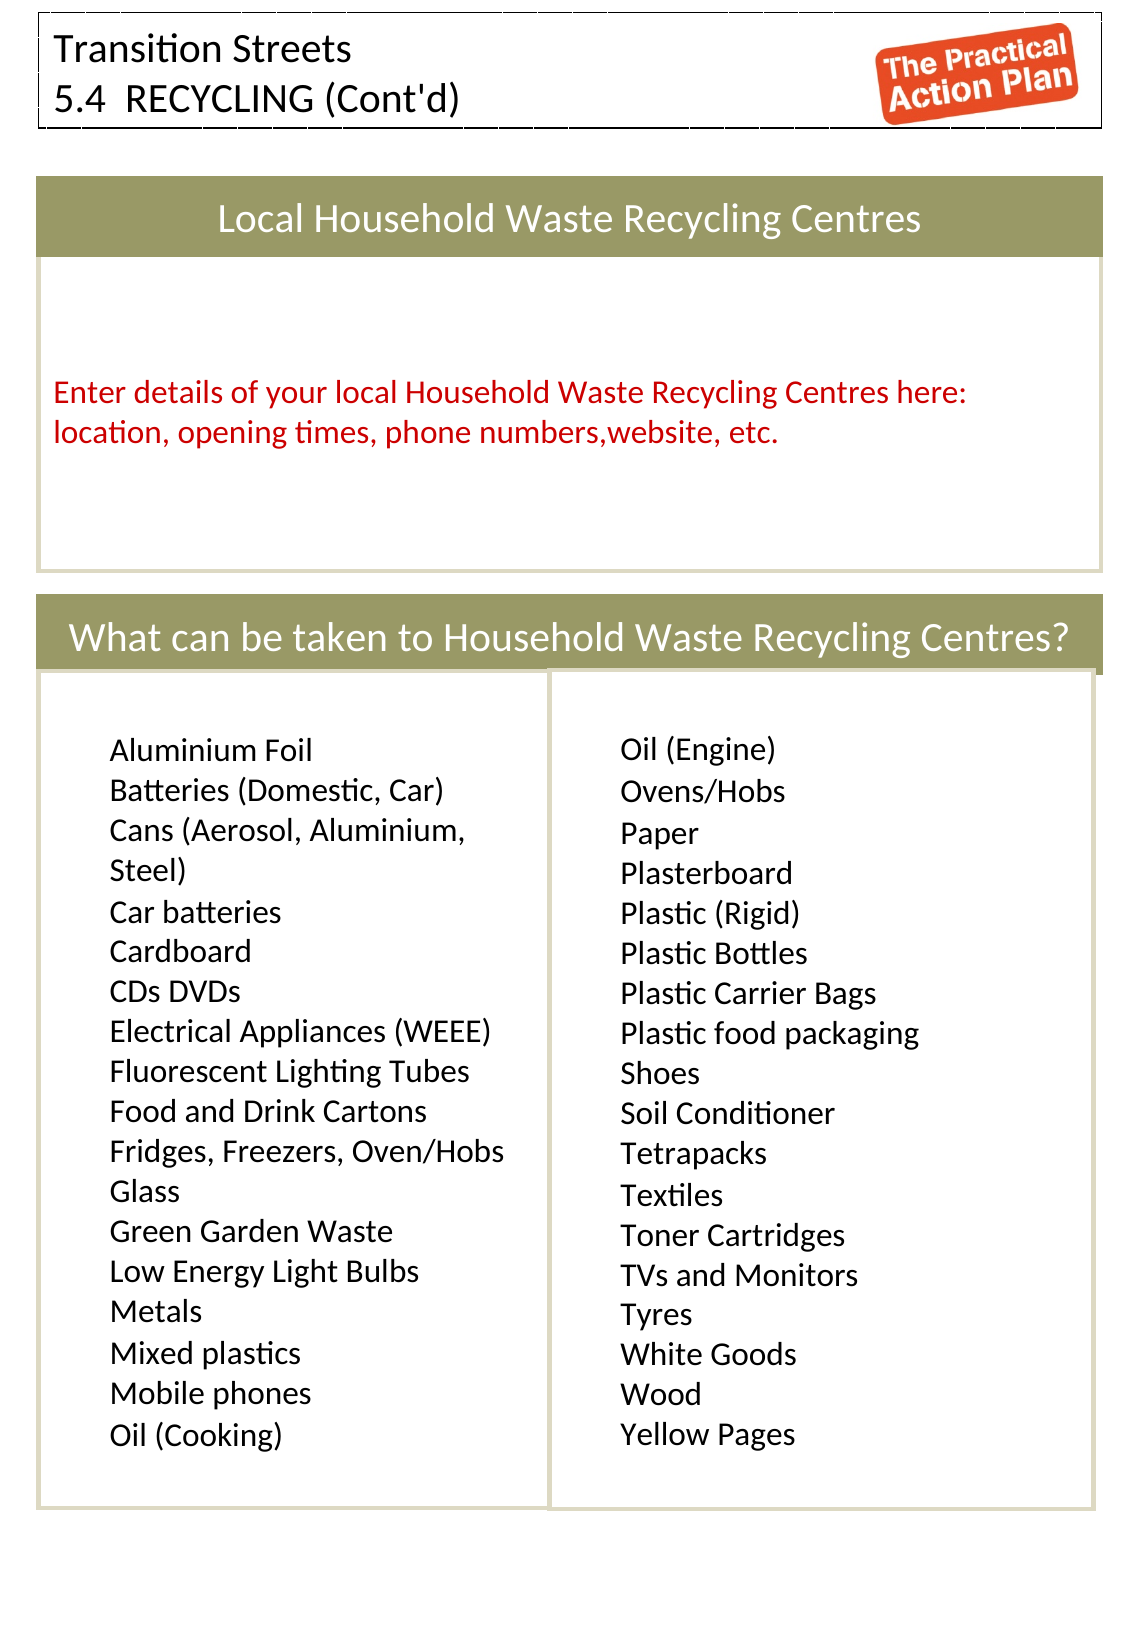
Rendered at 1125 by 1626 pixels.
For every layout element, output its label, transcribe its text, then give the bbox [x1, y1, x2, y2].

text_box What can be taken to Household Waste Recycling Centres? [38, 596, 1102, 673]
text_box Transition Streets 5.4 RECYCLING (Cont'd) [38, 12, 1102, 129]
text_box Oil (Engine) Ovens/Hobs Paper Plasterboard Plastic (Rigid) Plastic Bottles Plastic Carrier Bags Plastic food packaging Shoes Soil Conditioner Tetrapacks Textiles Toner Cartridges TVs and Monitors Tyres White Goods Wood Yellow Pages [549, 670, 1094, 1510]
text_box Enter details of your local Household Waste Recycling Centres here: location, opening times, phone numbers,website, etc. [38, 255, 1102, 572]
text_box Aluminium Foil Batteries (Domestic, Car) Cans (Aerosol, Aluminium, Steel) Car batteries Cardboard CDs DVDs Electrical Appliances (WEEE) Fluorescent Lighting Tubes Food and Drink Cartons Fridges, Freezers, Oven/Hobs Glass Green Garden Waste Low Energy Light Bulbs Metals Mixed plastics Mobile phones Oil (Cooking) [38, 670, 549, 1508]
text_box Local Household Waste Recycling Centres [38, 177, 1102, 255]
